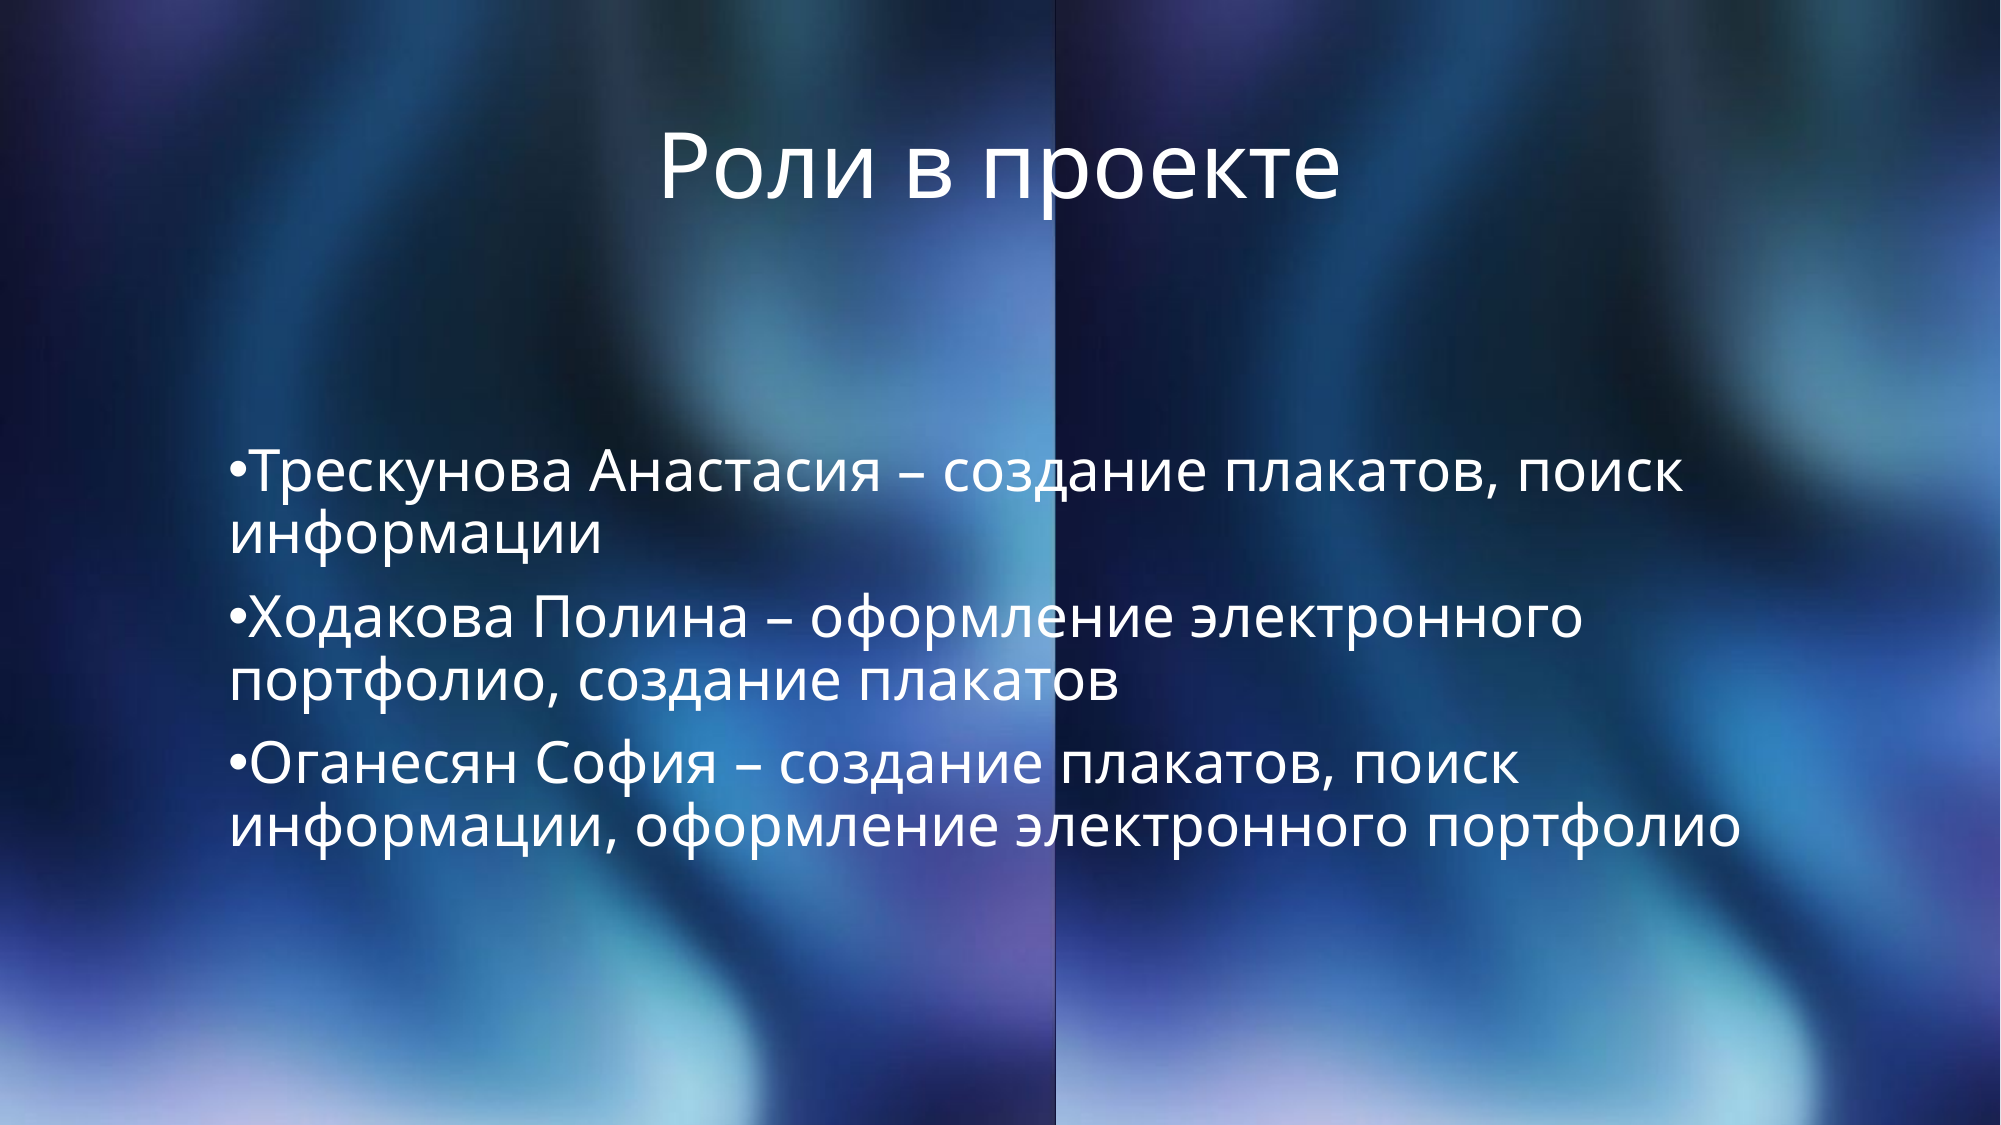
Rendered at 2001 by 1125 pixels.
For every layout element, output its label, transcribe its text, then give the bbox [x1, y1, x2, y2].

title Роли в проекте [137, 59, 1863, 278]
list Трескунова Анастасия – создание плакатов, поиск информации Ходакова Полина – оформление электронного портфолио, создание плакатов Оганесян София – создание плакатов, поиск информации, оформление электронного портфолио [213, 433, 1939, 1125]
